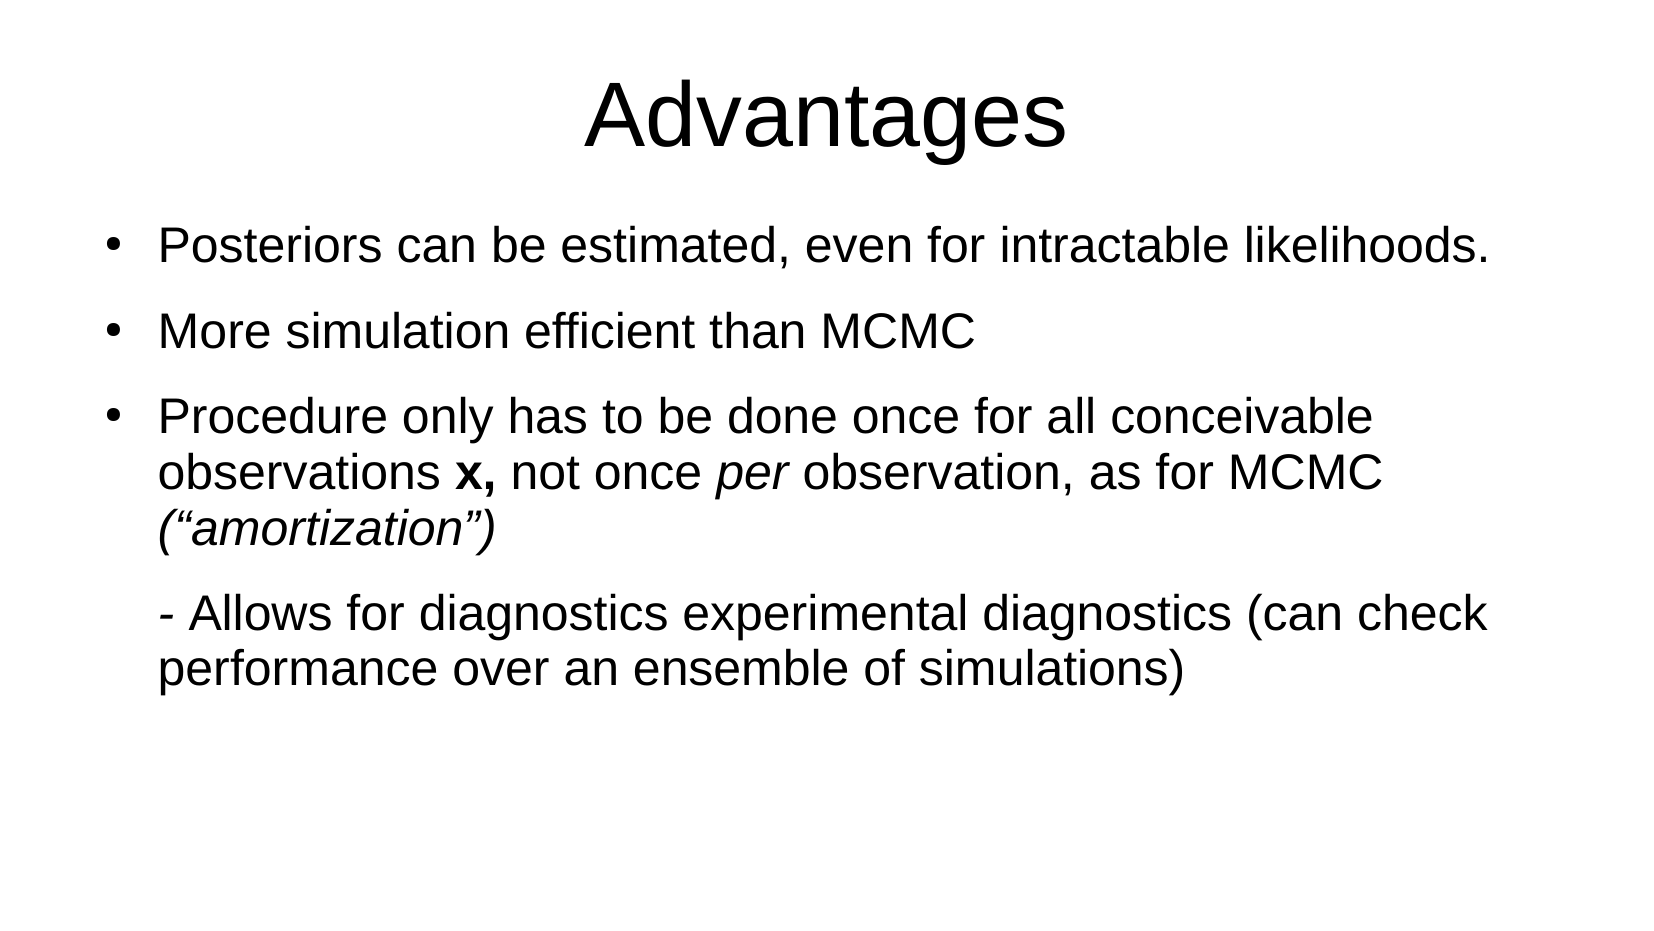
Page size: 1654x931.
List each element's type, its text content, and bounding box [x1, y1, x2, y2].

list Posteriors can be estimated, even for intractable likelihoods. More simulation efficient than MCMC Procedure only has to be done once for all conceivable observations x, not once per observation, as for MCMC (“amortization”) - Allows for diagnostics experimental diagnostics (can check performance over an ensemble of simulations) [86, 217, 1576, 758]
title Advantages [82, 37, 1571, 193]
